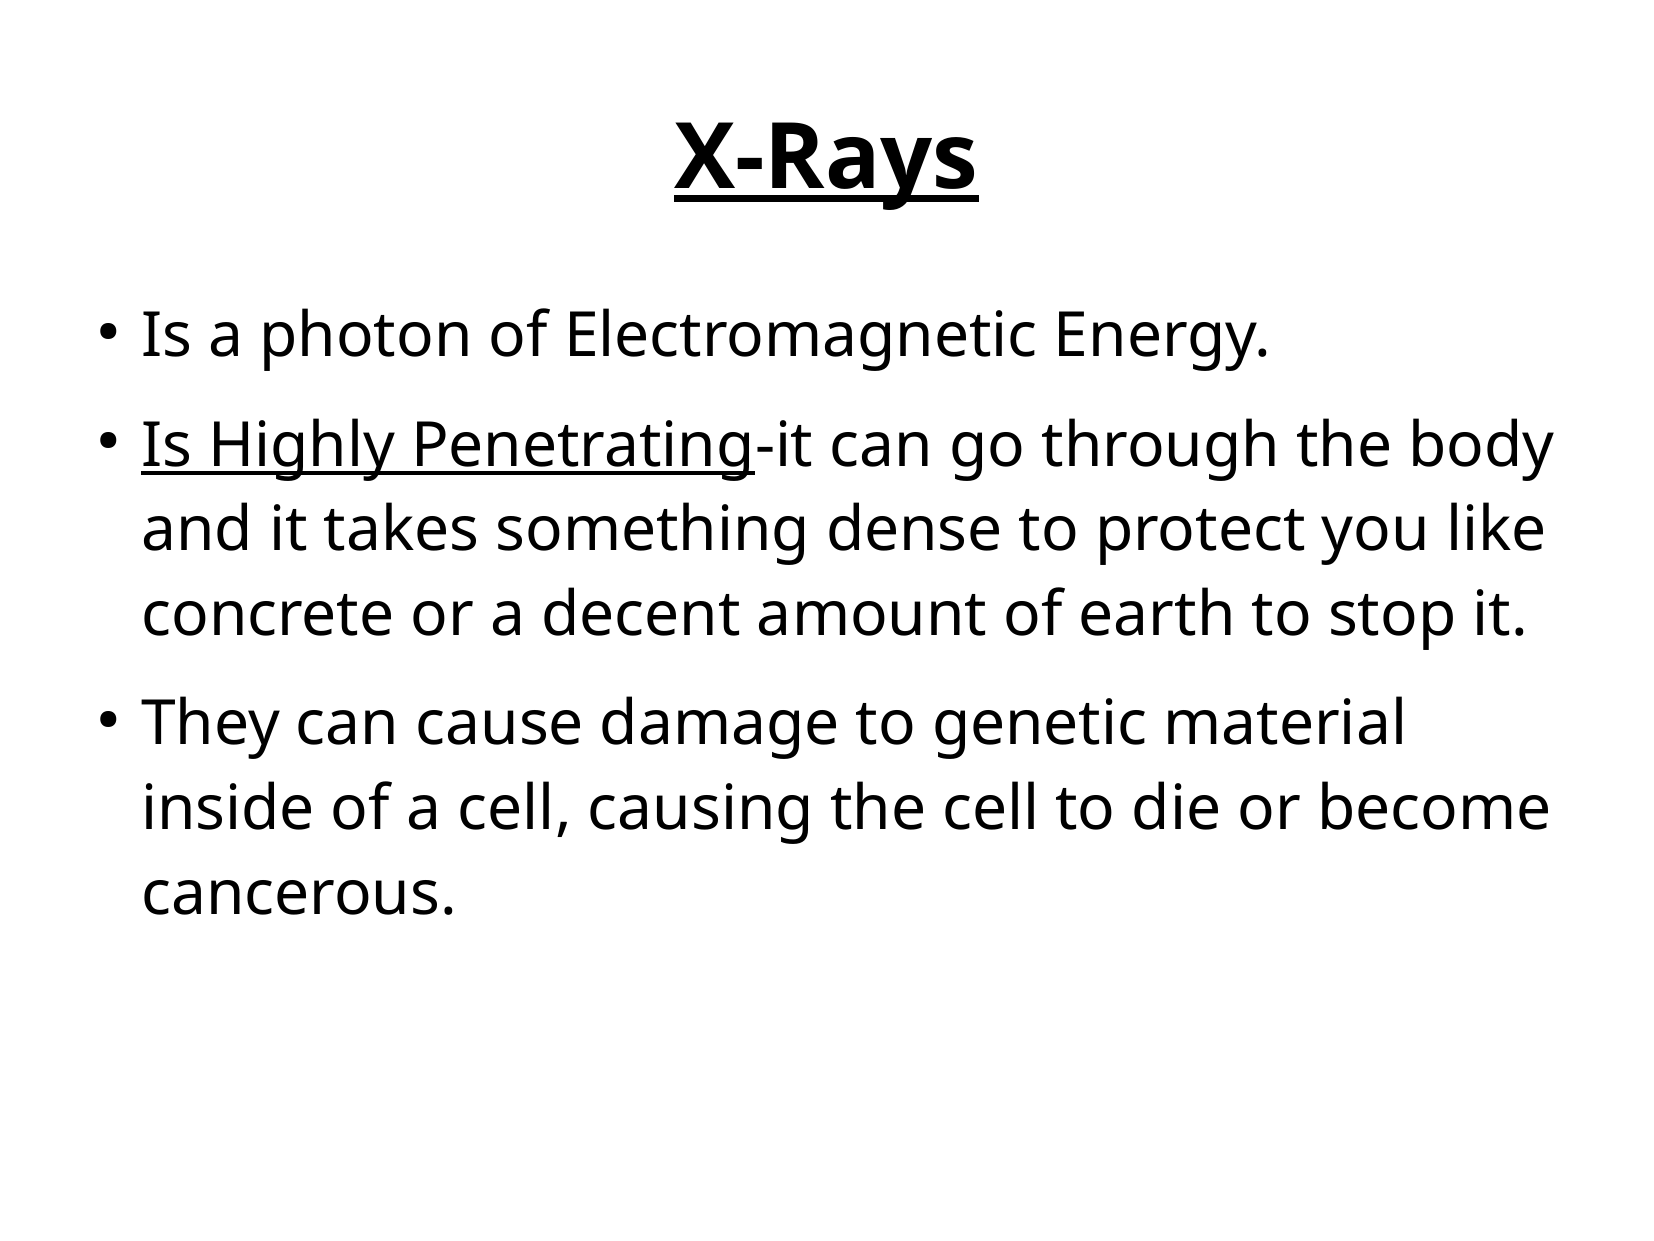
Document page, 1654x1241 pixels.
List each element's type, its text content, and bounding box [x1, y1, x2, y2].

title X-Rays [82, 49, 1571, 257]
list Is a photon of Electromagnetic Energy. Is Highly Penetrating-it can go through the body and it takes something dense to protect you like concrete or a decent amount of earth to stop it. They can cause damage to genetic material inside of a cell, causing the cell to die or become cancerous. [82, 290, 1571, 1010]
